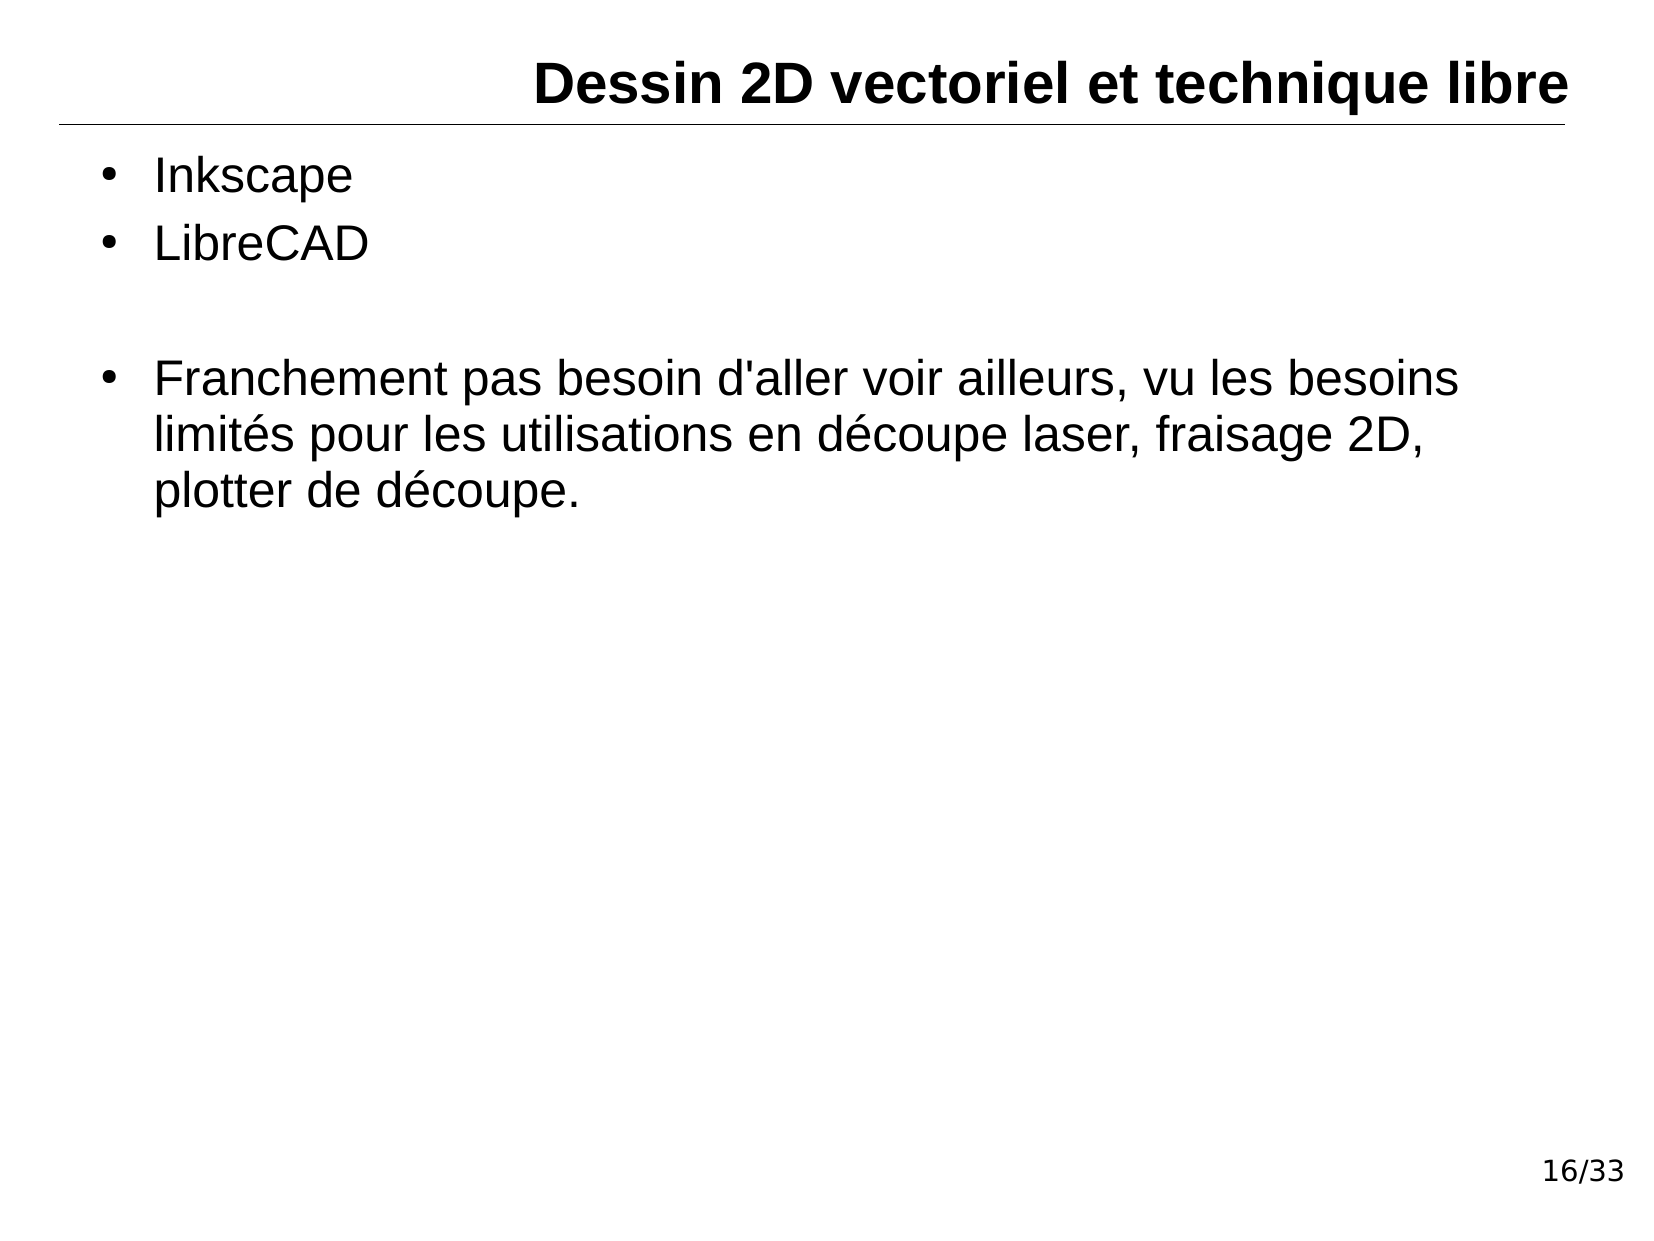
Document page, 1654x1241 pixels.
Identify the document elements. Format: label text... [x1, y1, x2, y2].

list Inkscape LibreCAD Franchement pas besoin d'aller voir ailleurs, vu les besoins limités pour les utilisations en découpe laser, fraisage 2D, plotter de découpe. [82, 147, 1571, 1109]
title Dessin 2D vectoriel et technique libre [59, 46, 1571, 122]
